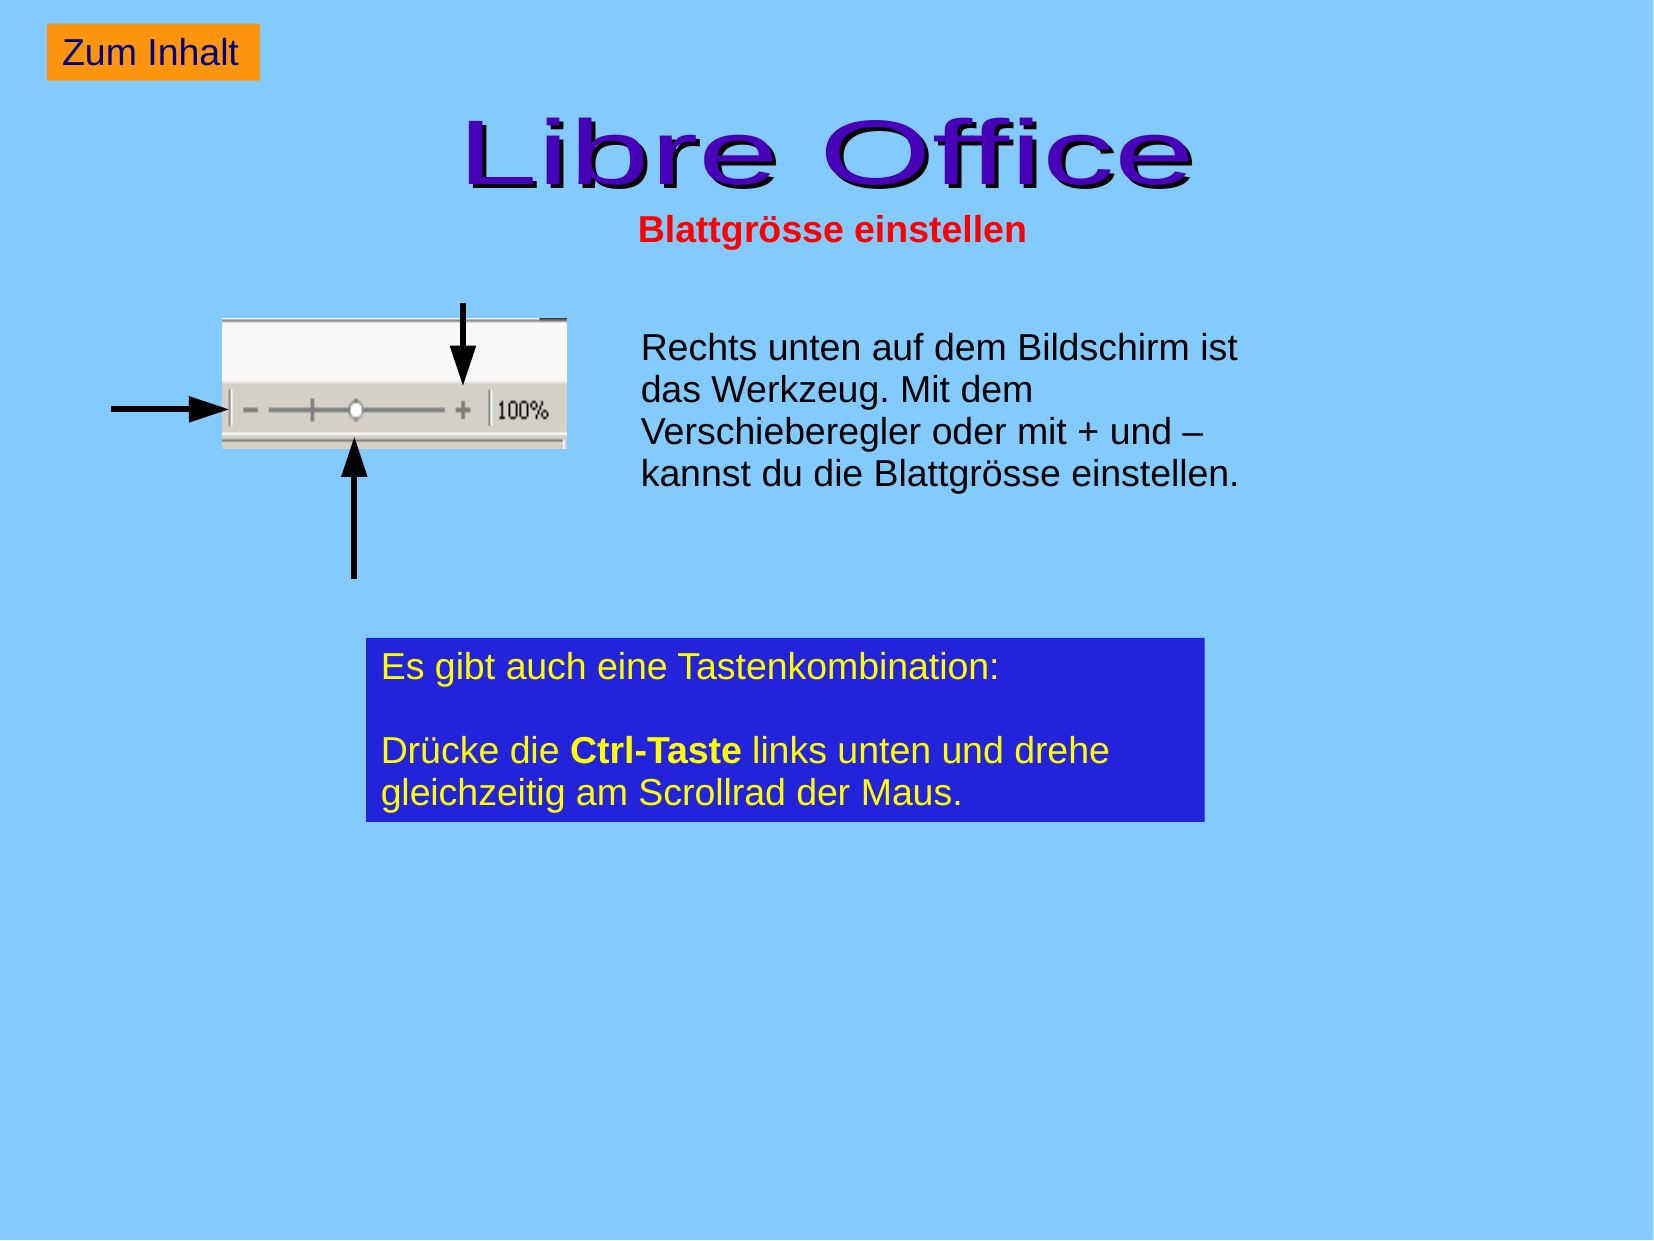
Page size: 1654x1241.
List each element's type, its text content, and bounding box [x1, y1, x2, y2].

title Libre Office [82, 49, 1571, 257]
text_box Blattgrösse einstellen [460, 200, 1205, 259]
text_box Zum Inhalt [47, 23, 260, 81]
text_box Es gibt auch eine Tastenkombination: Drücke die Ctrl-Taste links unten und drehe gleichzeitig am Scrollrad der Maus. [366, 637, 1205, 822]
text_box Rechts unten auf dem Bildschirm ist das Werkzeug. Mit dem Verschieberegler oder mit + und – kannst du die Blattgrösse einstellen. [625, 318, 1300, 502]
picture [222, 318, 567, 449]
